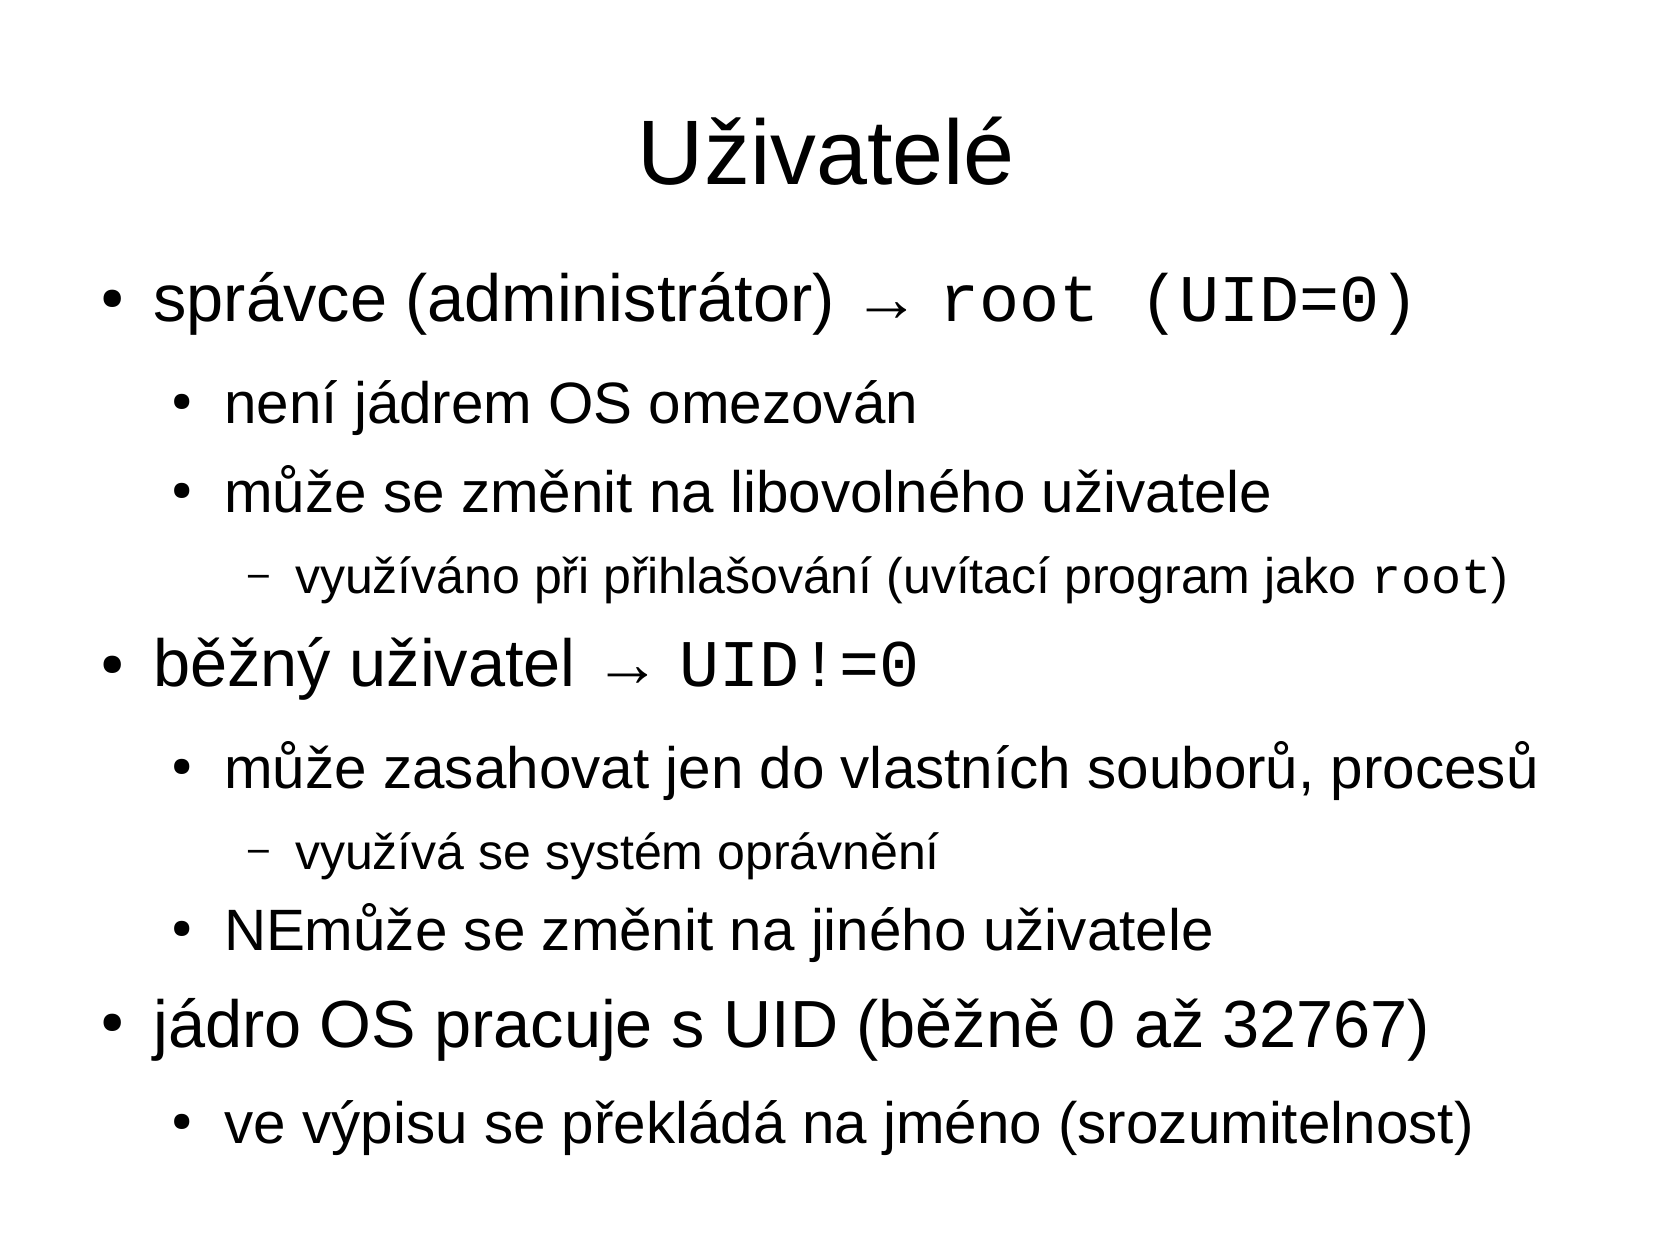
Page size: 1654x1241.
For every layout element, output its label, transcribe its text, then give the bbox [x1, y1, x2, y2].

title Uživatelé [82, 56, 1571, 250]
list správce (administrátor) → root (UID=0) není jádrem OS omezován může se změnit na libovolného uživatele využíváno při přihlašování (uvítací program jako root) běžný uživatel → UID!=0 může zasahovat jen do vlastních souborů, procesů využívá se systém oprávnění NEmůže se změnit na jiného uživatele jádro OS pracuje s UID (běžně 0 až 32767) ve výpisu se překládá na jméno (srozumitelnost) [82, 260, 1571, 1157]
